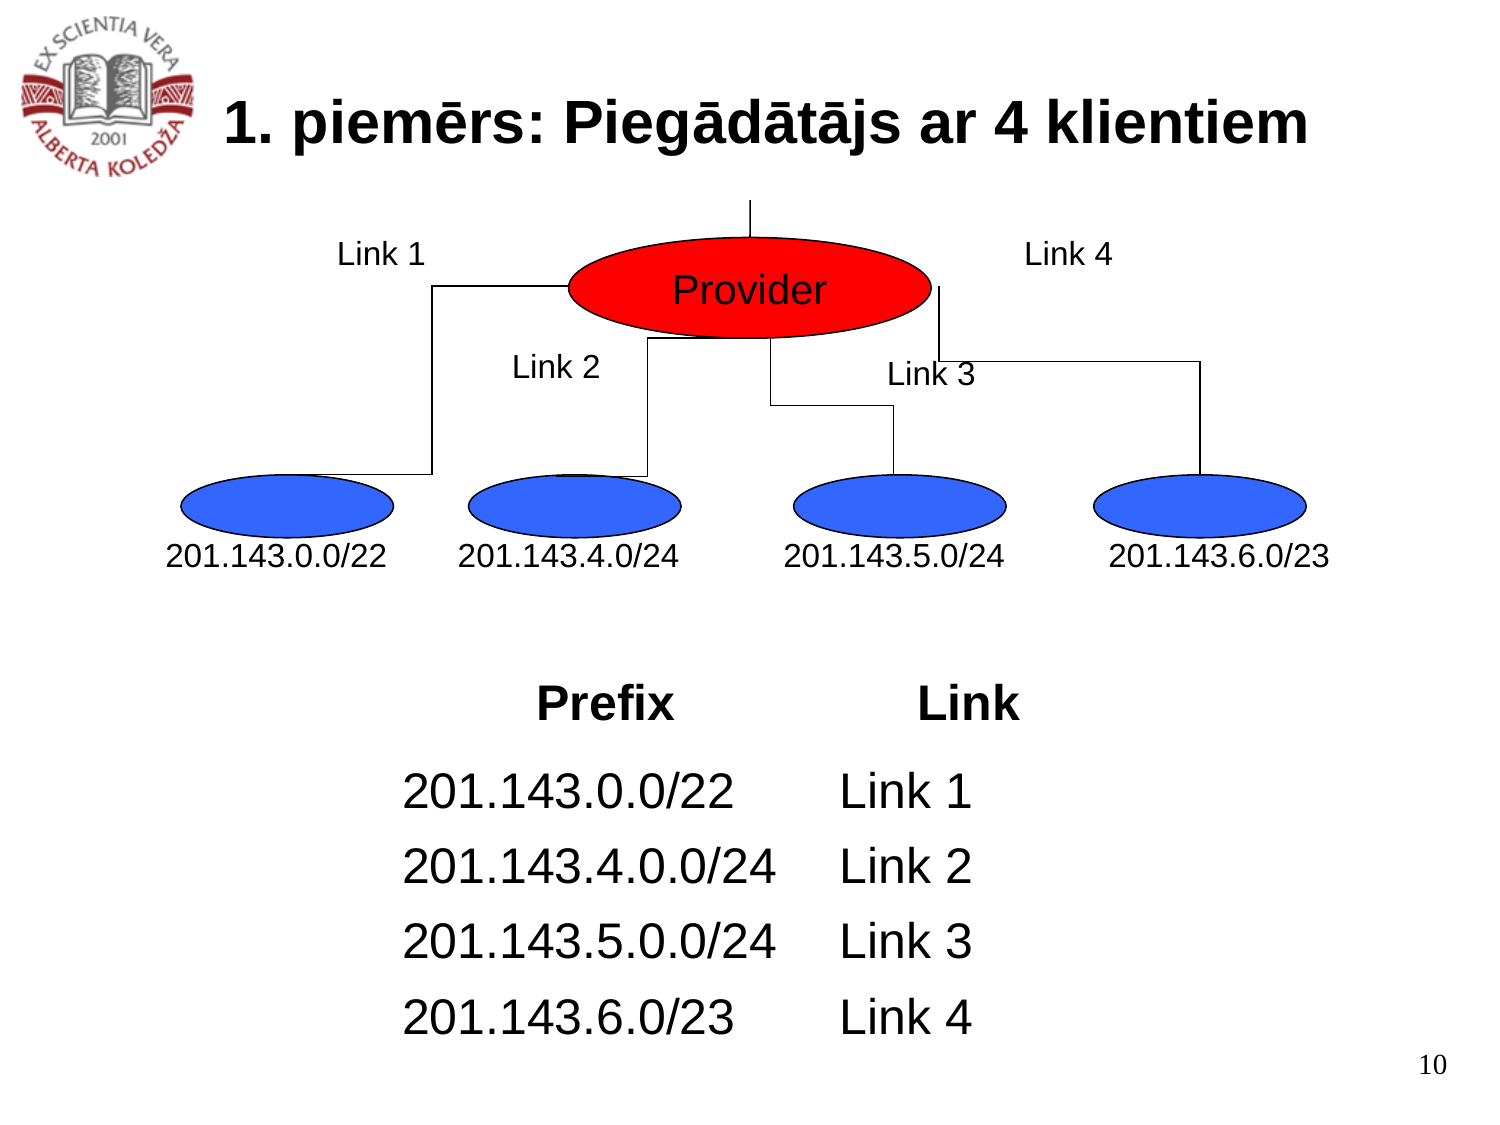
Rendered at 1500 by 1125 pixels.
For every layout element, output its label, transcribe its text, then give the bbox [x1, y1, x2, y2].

text_box Provider [568, 237, 932, 339]
text_box [180, 474, 394, 527]
table_cell Link 3 [825, 901, 1112, 977]
table_header Link [825, 662, 1112, 750]
text_box 201.143.6.0/23 [1093, 527, 1354, 583]
text_box 201.143.0.0/22 [146, 527, 407, 583]
text_box [468, 474, 682, 527]
text_box Link 1 [312, 224, 451, 281]
table_cell Link 1 [825, 750, 1112, 826]
table_cell Link 2 [825, 826, 1112, 901]
text_box Link 4 [999, 224, 1138, 281]
text_box 201.143.5.0/24 [768, 527, 1029, 583]
text_box <skaitlis> [1312, 1037, 1463, 1101]
table_header Prefix [388, 662, 825, 750]
text_box [1093, 474, 1307, 527]
text_box Link 3 [862, 344, 1001, 400]
table_cell 201.143.6.0/23 [388, 977, 825, 1052]
table_cell 201.143.0.0/22 [388, 750, 825, 826]
table_cell 201.143.5.0.0/24 [388, 901, 825, 977]
table_cell 201.143.4.0.0/24 [388, 826, 825, 901]
text_box [793, 474, 1007, 527]
table_cell Link 4 [825, 977, 1112, 1052]
title 1. piemērs: Piegādātājs ar 4 klientiem [50, 62, 1463, 175]
text_box Link 2 [487, 337, 626, 393]
text_box 201.143.4.0/24 [438, 527, 699, 583]
picture [21, 16, 194, 177]
